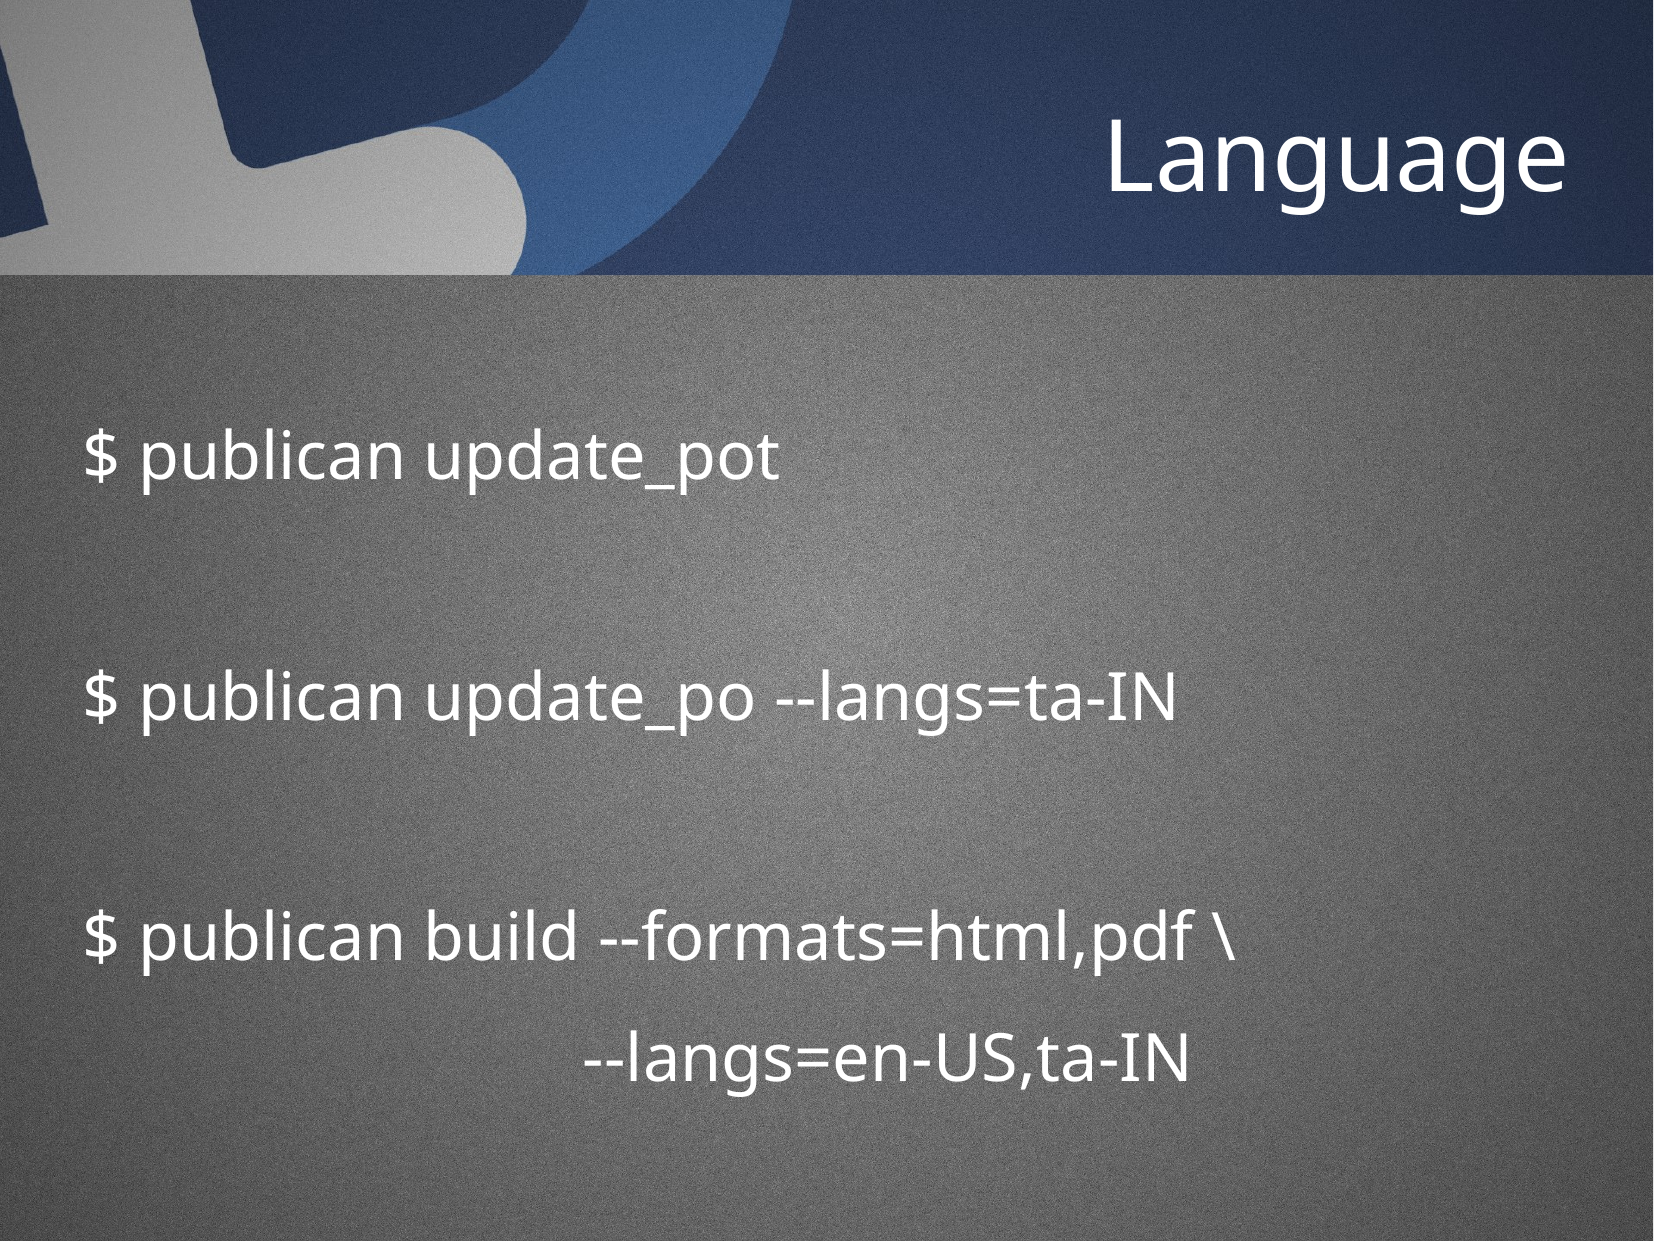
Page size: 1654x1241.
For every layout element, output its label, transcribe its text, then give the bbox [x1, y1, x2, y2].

title Language [82, 49, 1571, 257]
list $ publican update_pot $ publican update_po --langs=ta-IN $ publican build --formats=html,pdf \ --langs=en-US,ta-IN [82, 408, 1571, 1127]
picture [0, 0, 1654, 1241]
